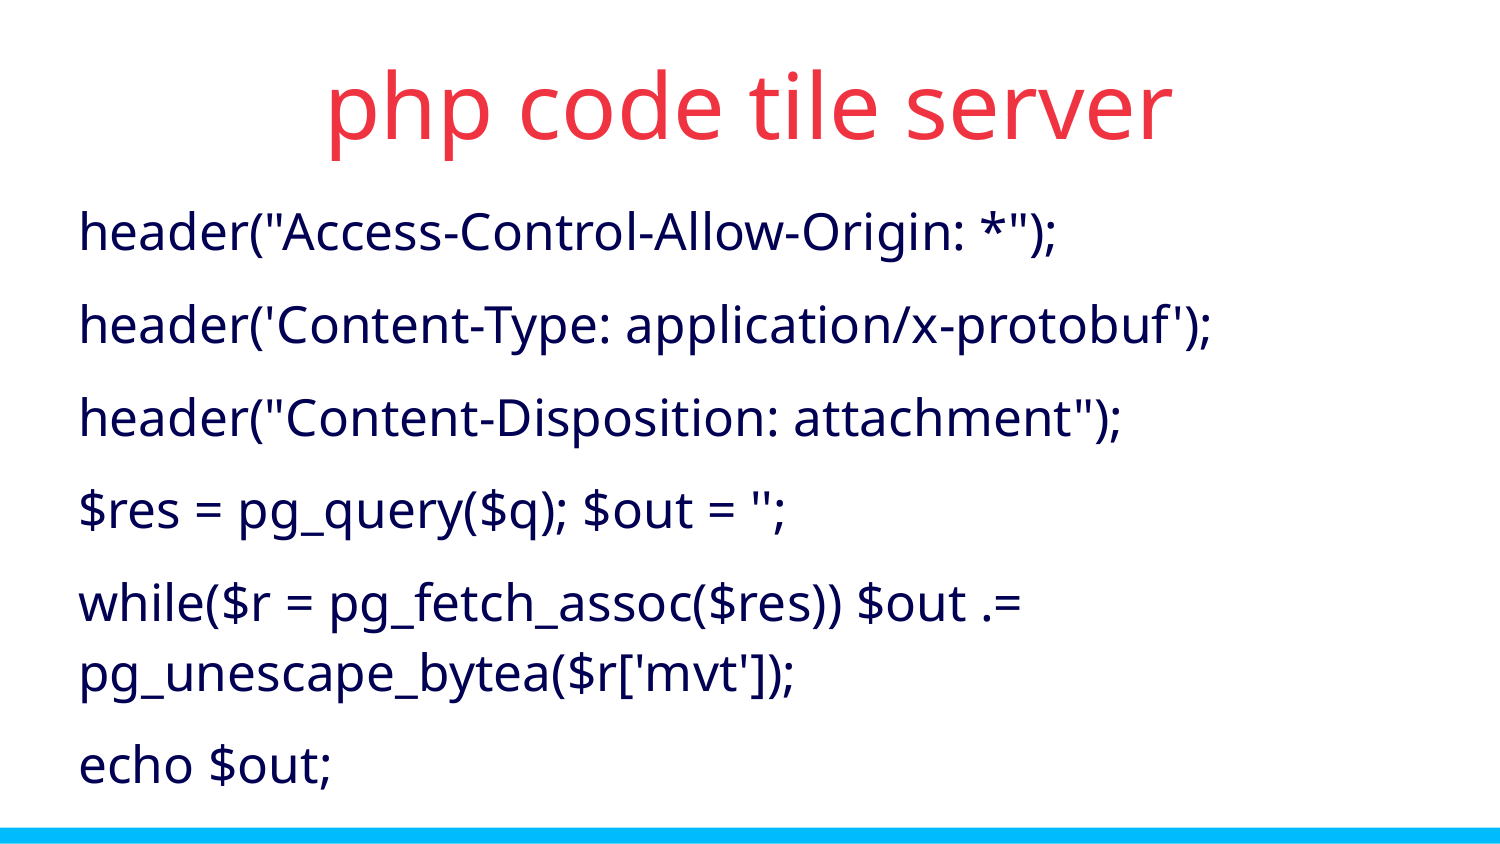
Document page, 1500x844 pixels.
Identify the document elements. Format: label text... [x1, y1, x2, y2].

title php code tile server [75, 33, 1425, 175]
list header("Access-Control-Allow-Origin: *"); header('Content-Type: application/x-protobuf'); header("Content-Disposition: attachment"); $res = pg_query($q); $out = ''; while($r = pg_fetch_assoc($res)) $out .= pg_unescape_bytea($r['mvt']); echo $out; [23, 195, 1477, 804]
